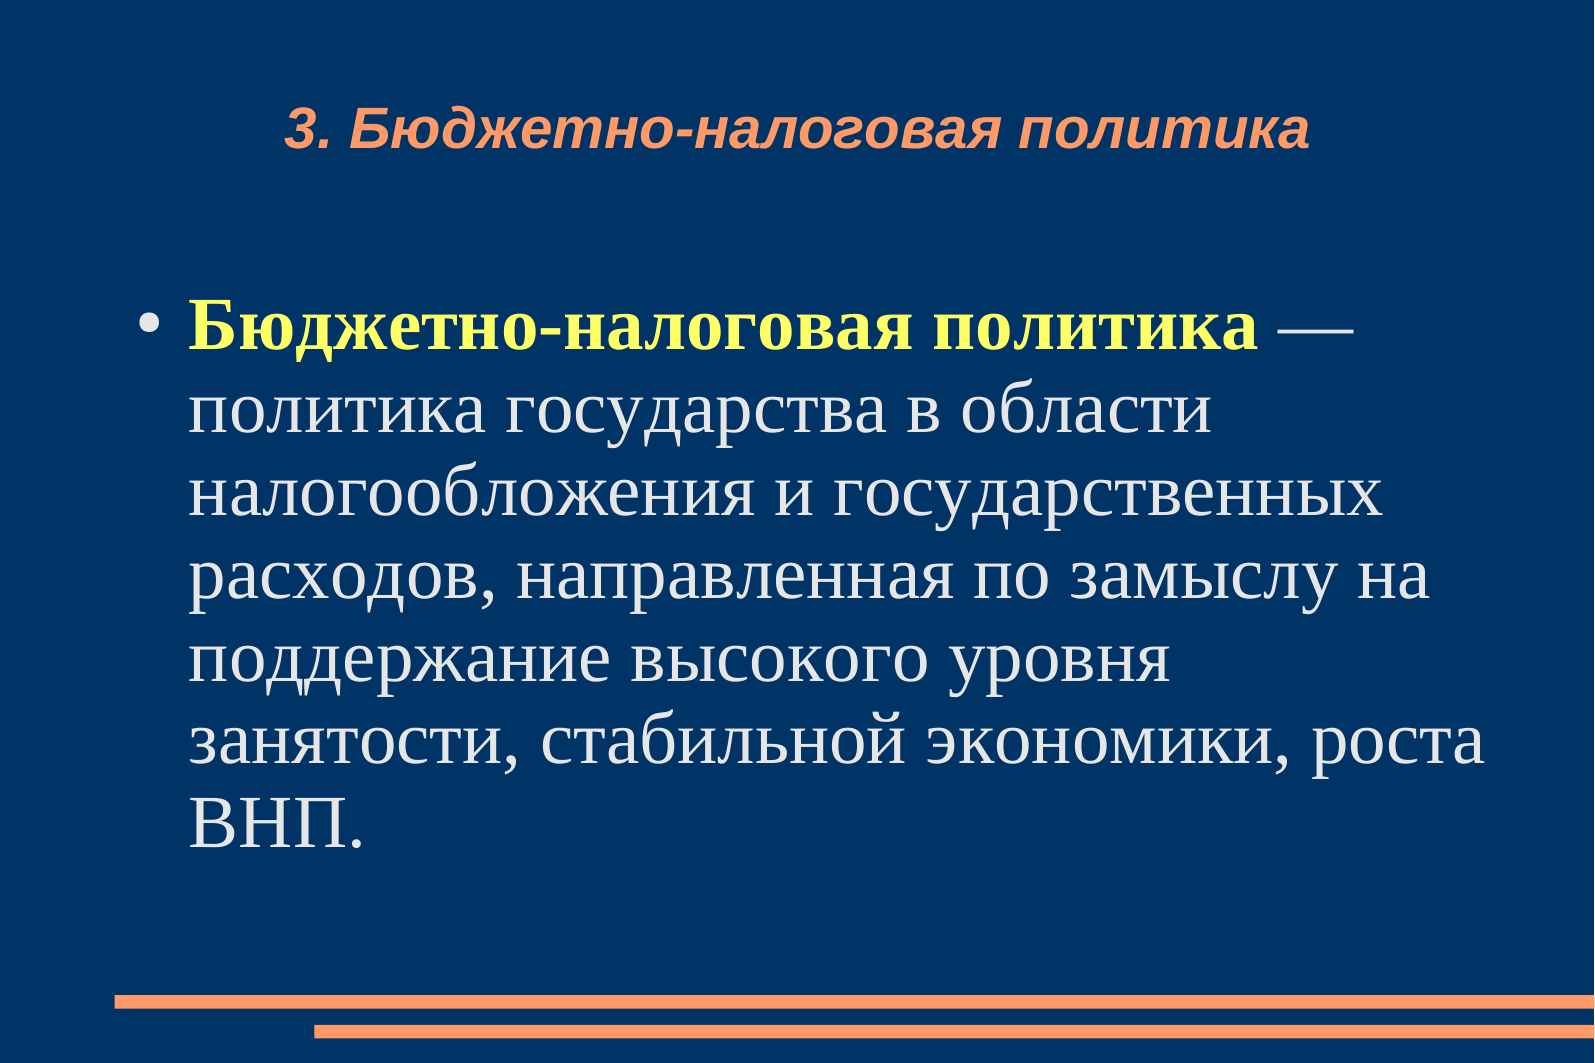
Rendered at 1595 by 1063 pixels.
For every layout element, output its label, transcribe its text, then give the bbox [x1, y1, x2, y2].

title 3. Бюджетно-налоговая политика [117, 39, 1479, 218]
list Бюджетно-налоговая политика — политика государства в области налогообложения и государственных расходов, направленная по замыслу на поддержание высокого уровня занятости, стабильной экономики, роста ВНП. [118, 282, 1506, 977]
